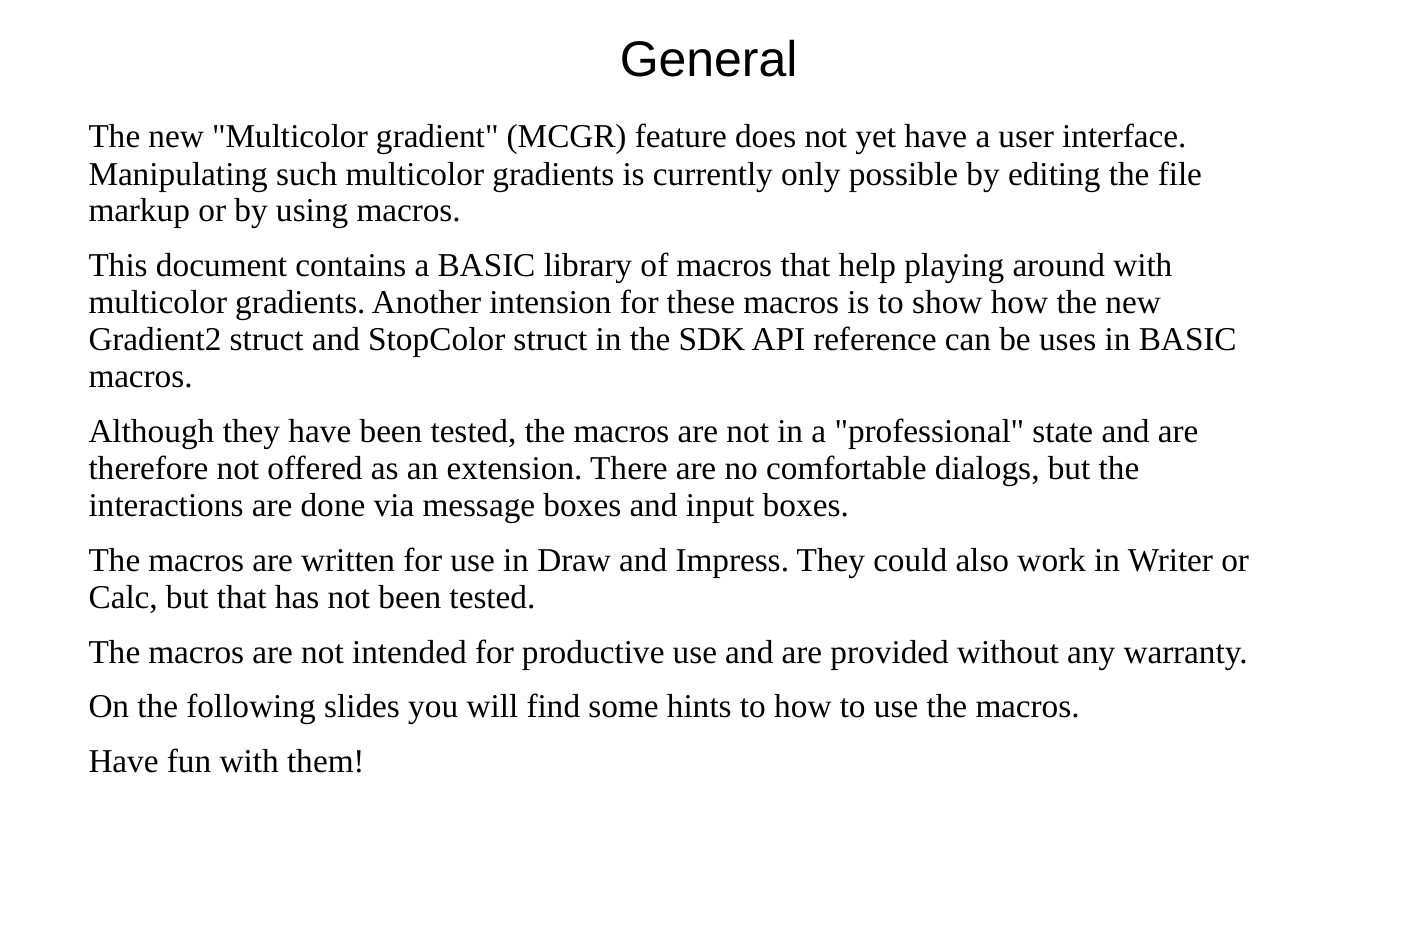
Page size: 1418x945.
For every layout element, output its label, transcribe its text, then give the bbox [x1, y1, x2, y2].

title General [0, 0, 1418, 119]
text_box The new "Multicolor gradient" (MCGR) feature does not yet have a user interface. Manipulating such multicolor gradients is currently only possible by editing the file markup or by using macros. This document contains a BASIC library of macros that help playing around with multicolor gradients. Another intension for these macros is to show how the new Gradient2 struct and StopColor struct in the SDK API reference can be uses in BASIC macros. Although they have been tested, the macros are not in a "professional" state and are therefore not offered as an extension. There are no comfortable dialogs, but the interactions are done via message boxes and input boxes. The macros are written for use in Draw and Impress. They could also work in Writer or Calc, but that has not been tested. The macros are not intended for productive use and are provided without any warranty. On the following slides you will find some hints to how to use the macros. Have fun with them! [88, 119, 1300, 780]
